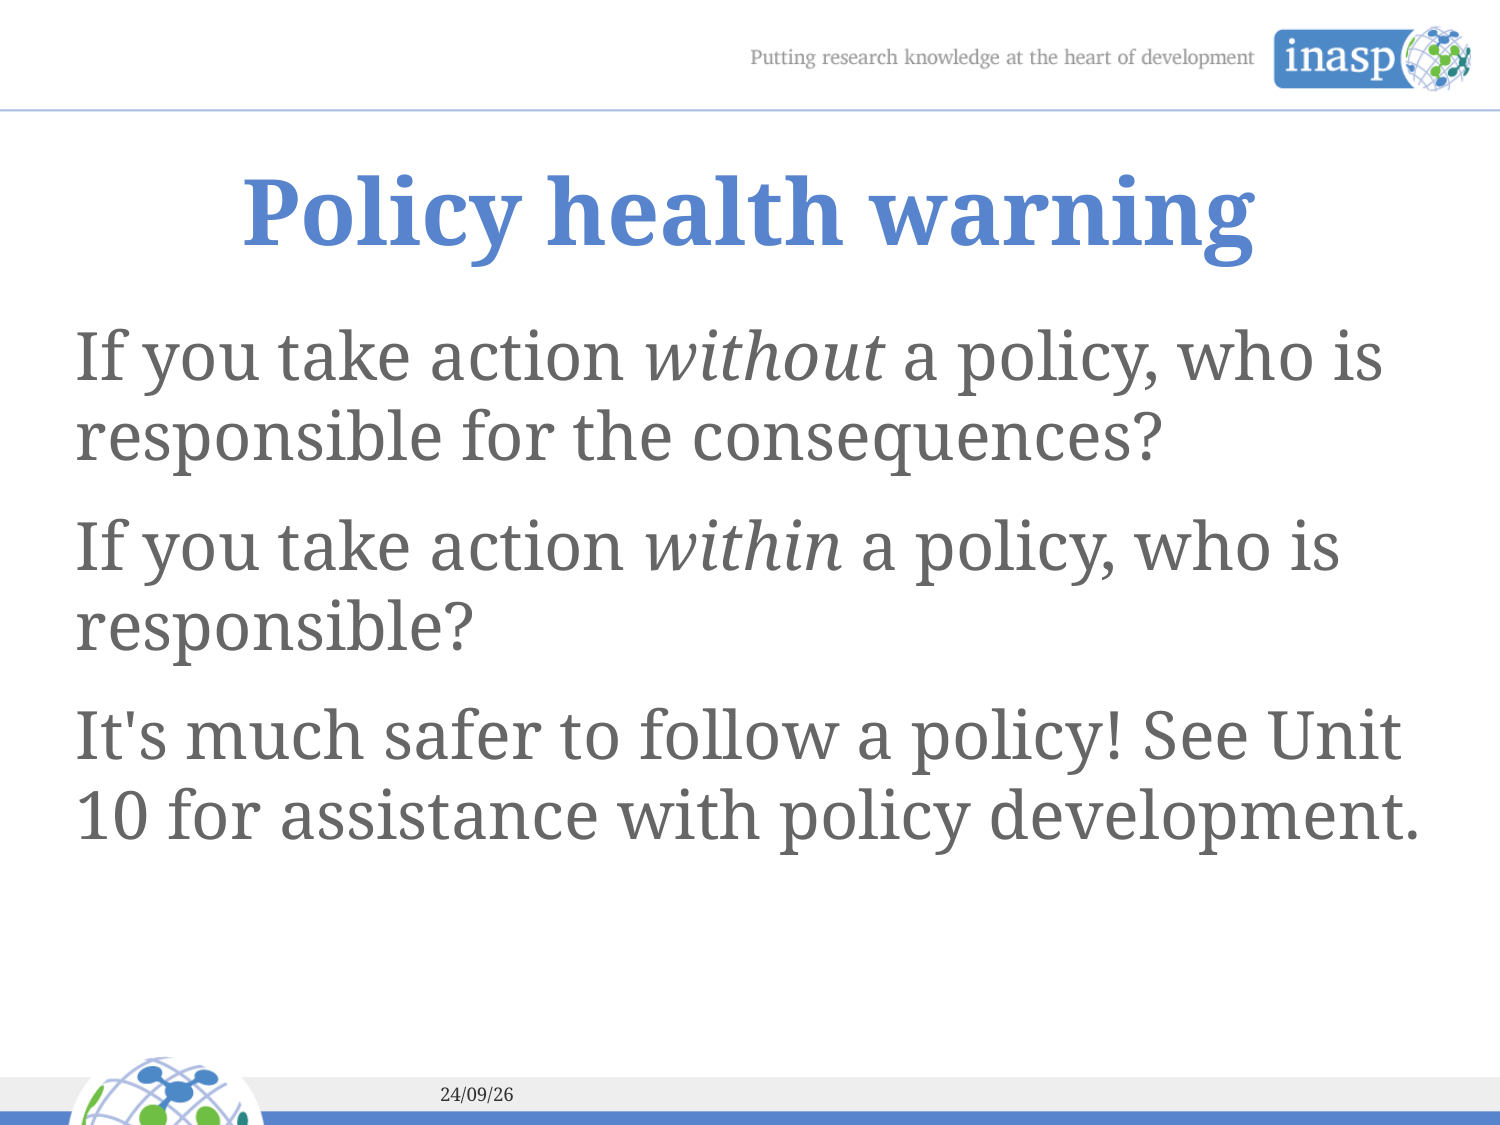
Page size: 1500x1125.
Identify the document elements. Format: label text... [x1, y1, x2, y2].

list If you take action without a policy, who is responsible for the consequences? If you take action within a policy, who is responsible? It's much safer to follow a policy! See Unit 10 for assistance with policy development. [75, 313, 1426, 967]
picture [0, 0, 1500, 1125]
title Policy health warning [75, 129, 1426, 313]
